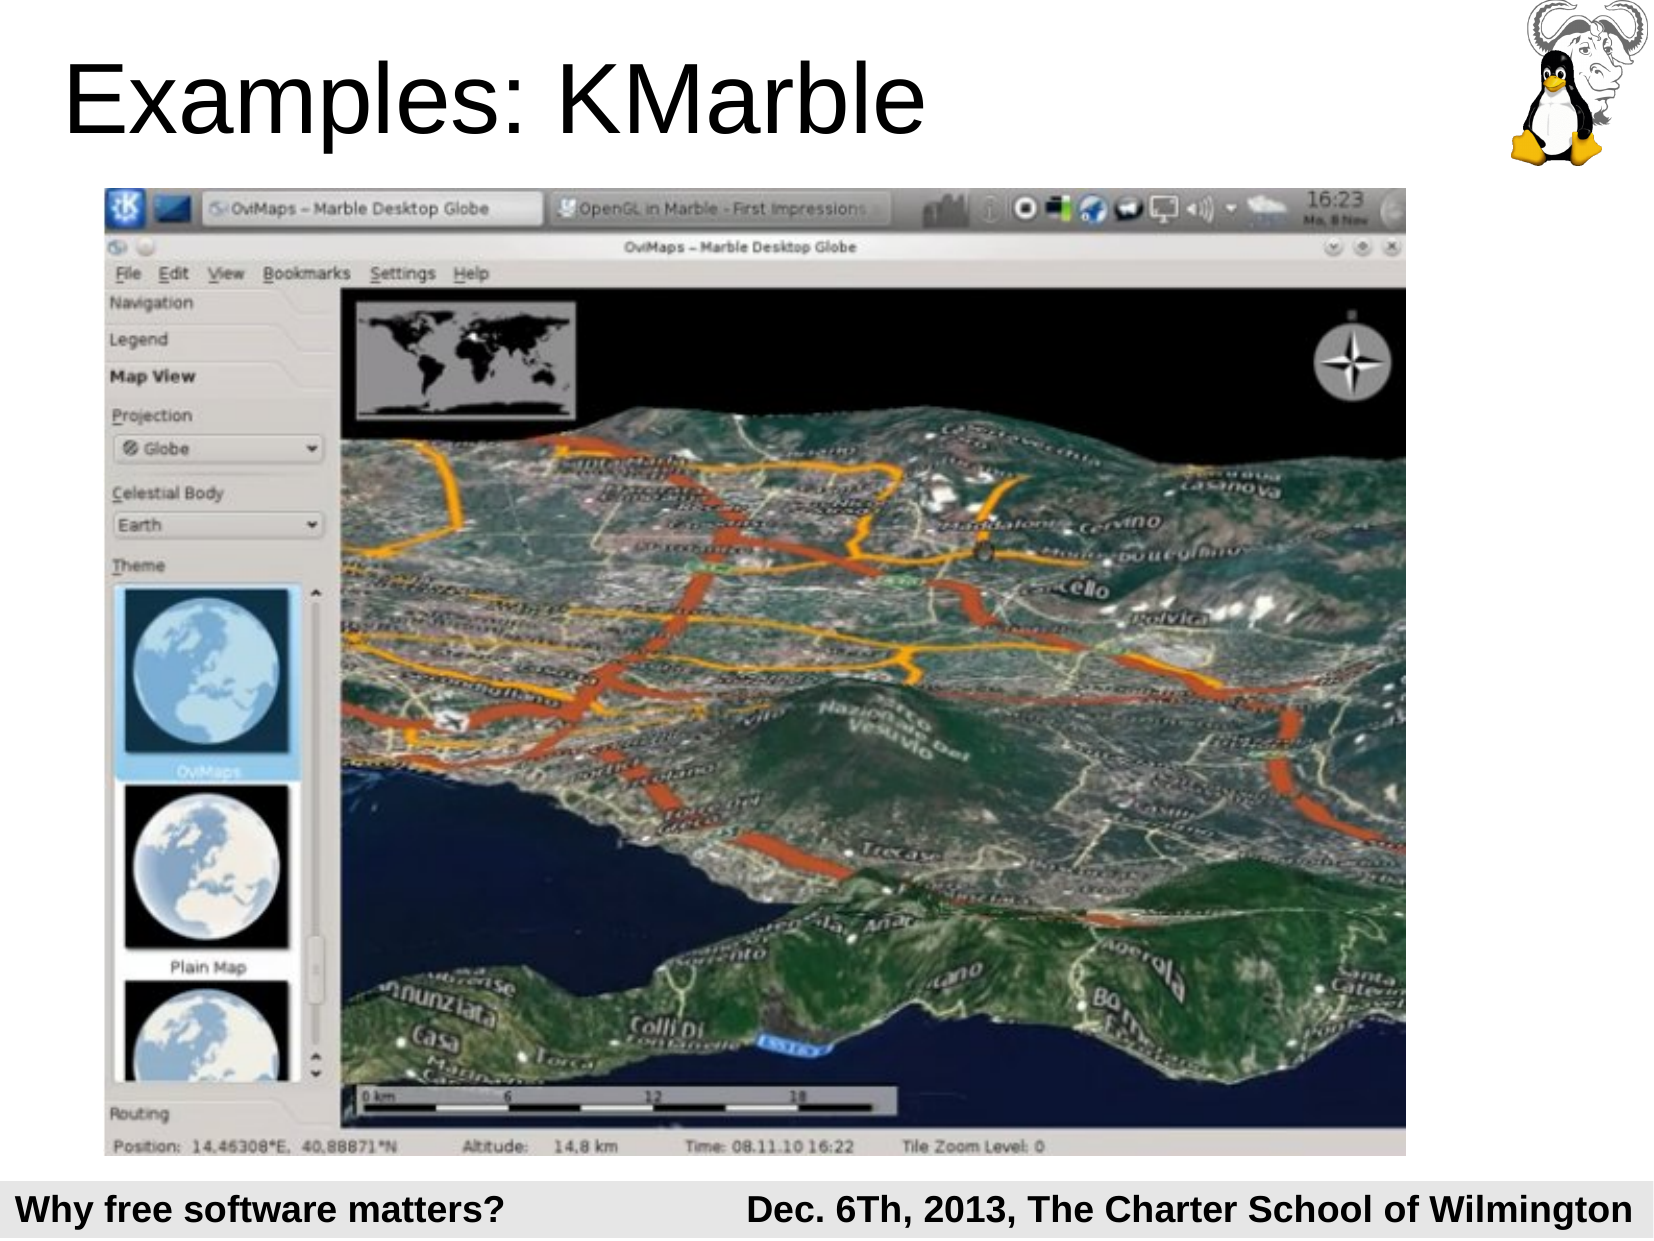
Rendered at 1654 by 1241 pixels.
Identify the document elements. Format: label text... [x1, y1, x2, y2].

picture [103, 188, 1406, 1156]
text_box Why free software matters? Dec. 6Th, 2013, The Charter School of Wilmington [0, 1181, 1654, 1238]
text_box Examples: KMarble [47, 35, 1501, 163]
picture [1511, 0, 1648, 166]
